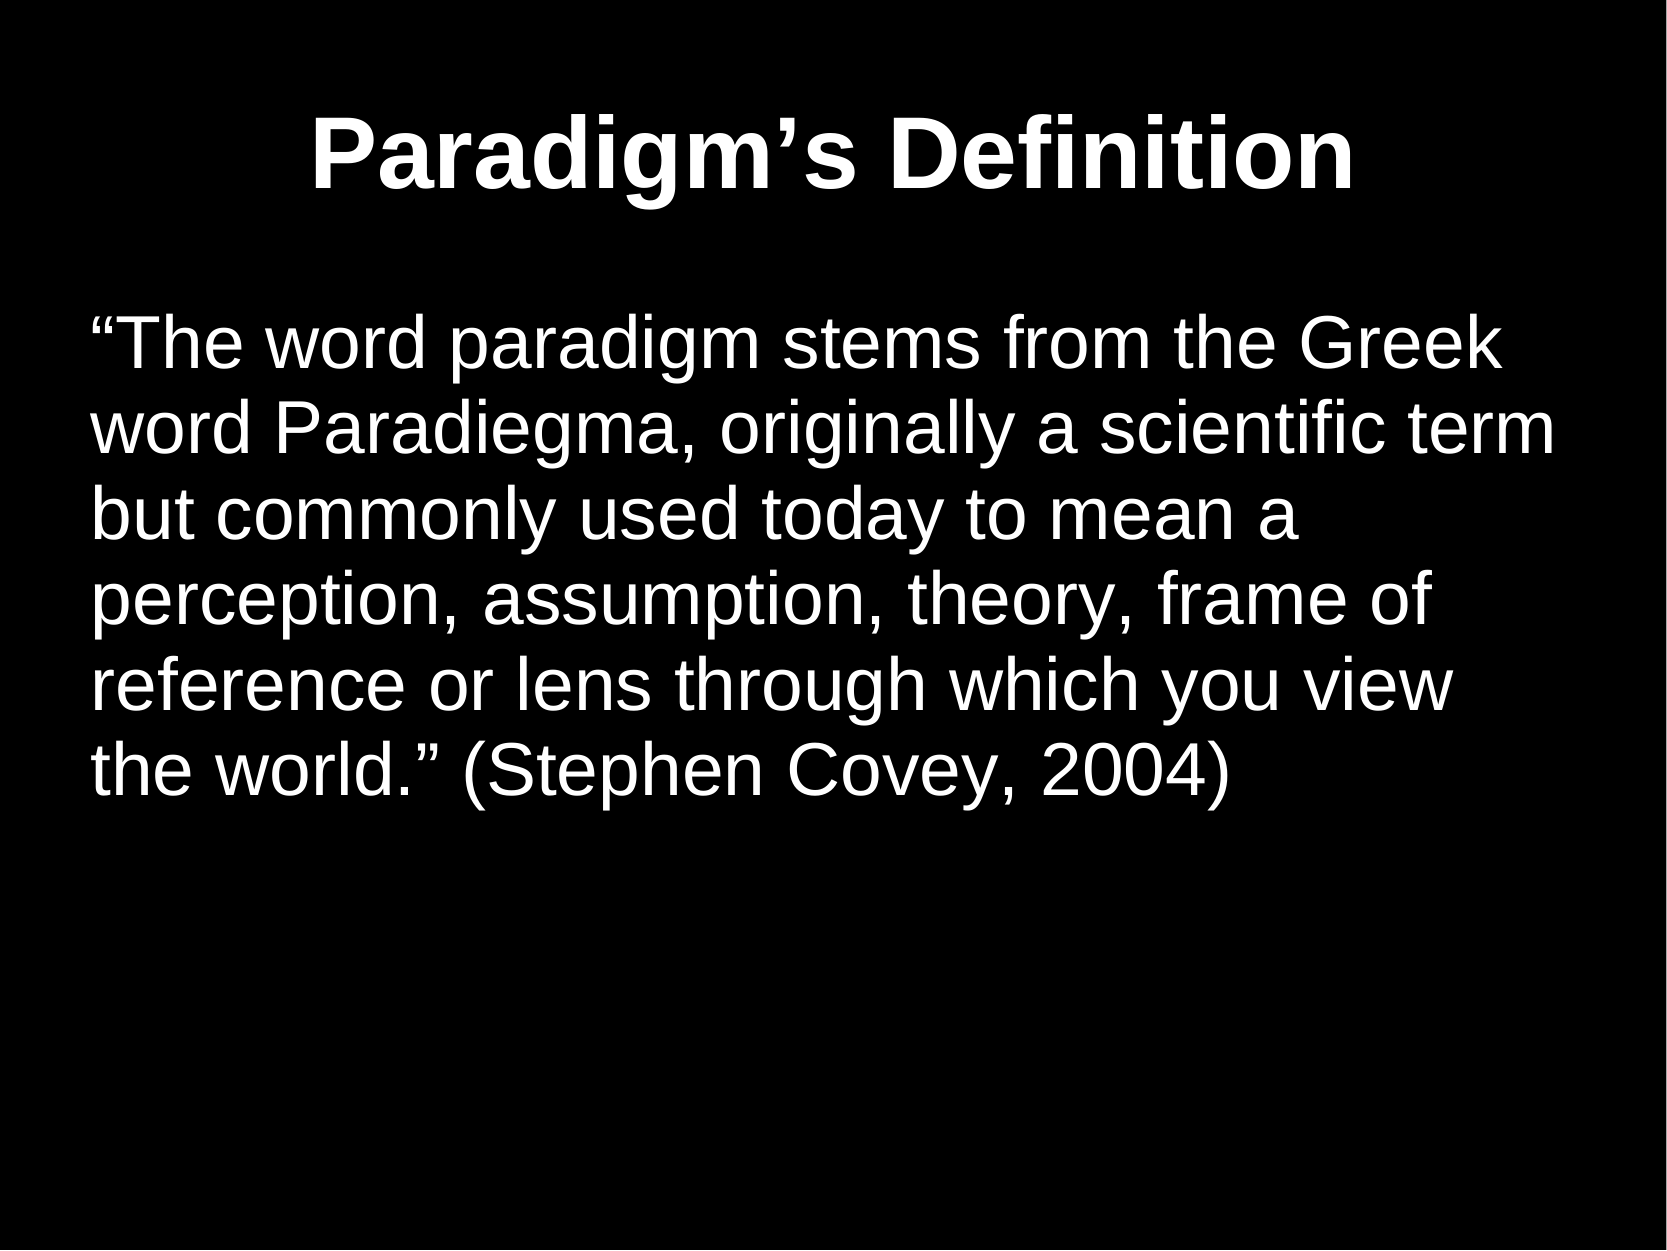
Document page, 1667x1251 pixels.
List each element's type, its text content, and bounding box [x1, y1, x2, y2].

text_box “The word paradigm stems from the Greek word Paradiegma, originally a scientific term but commonly used today to mean a perception, assumption, theory, frame of reference or lens through which you view the world.” (Stephen Covey, 2004) [90, 299, 1577, 813]
text_box Paradigm’s Definition [90, 95, 1577, 213]
